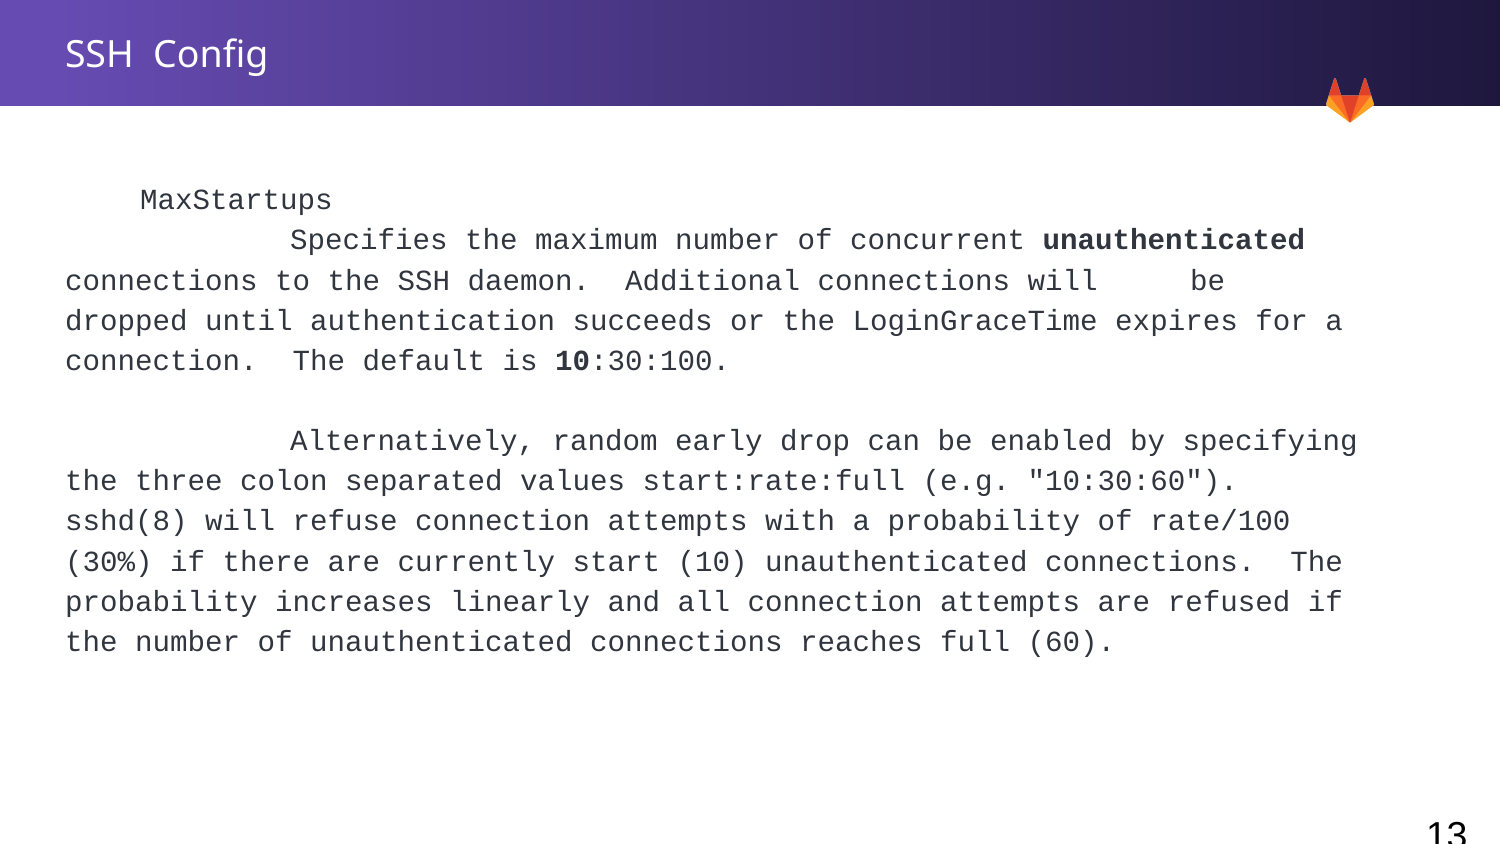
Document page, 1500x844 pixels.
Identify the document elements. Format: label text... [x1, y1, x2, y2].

list MaxStartups Specifies the maximum number of concurrent unauthenticated connections to the SSH daemon. Additional connections will be dropped until authentication succeeds or the LoginGraceTime expires for a connection. The default is 10:30:100. Alternatively, random early drop can be enabled by specifying the three colon separated values start:rate:full (e.g. "10:30:60"). sshd(8) will refuse connection attempts with a probability of rate/100 (30%) if there are currently start (10) unauthenticated connections. The probability increases linearly and all connection attempts are refused if the number of unauthenticated connections reaches full (60). [50, 160, 1374, 792]
title SSH Config [50, 27, 1298, 77]
picture [1326, 78, 1374, 123]
